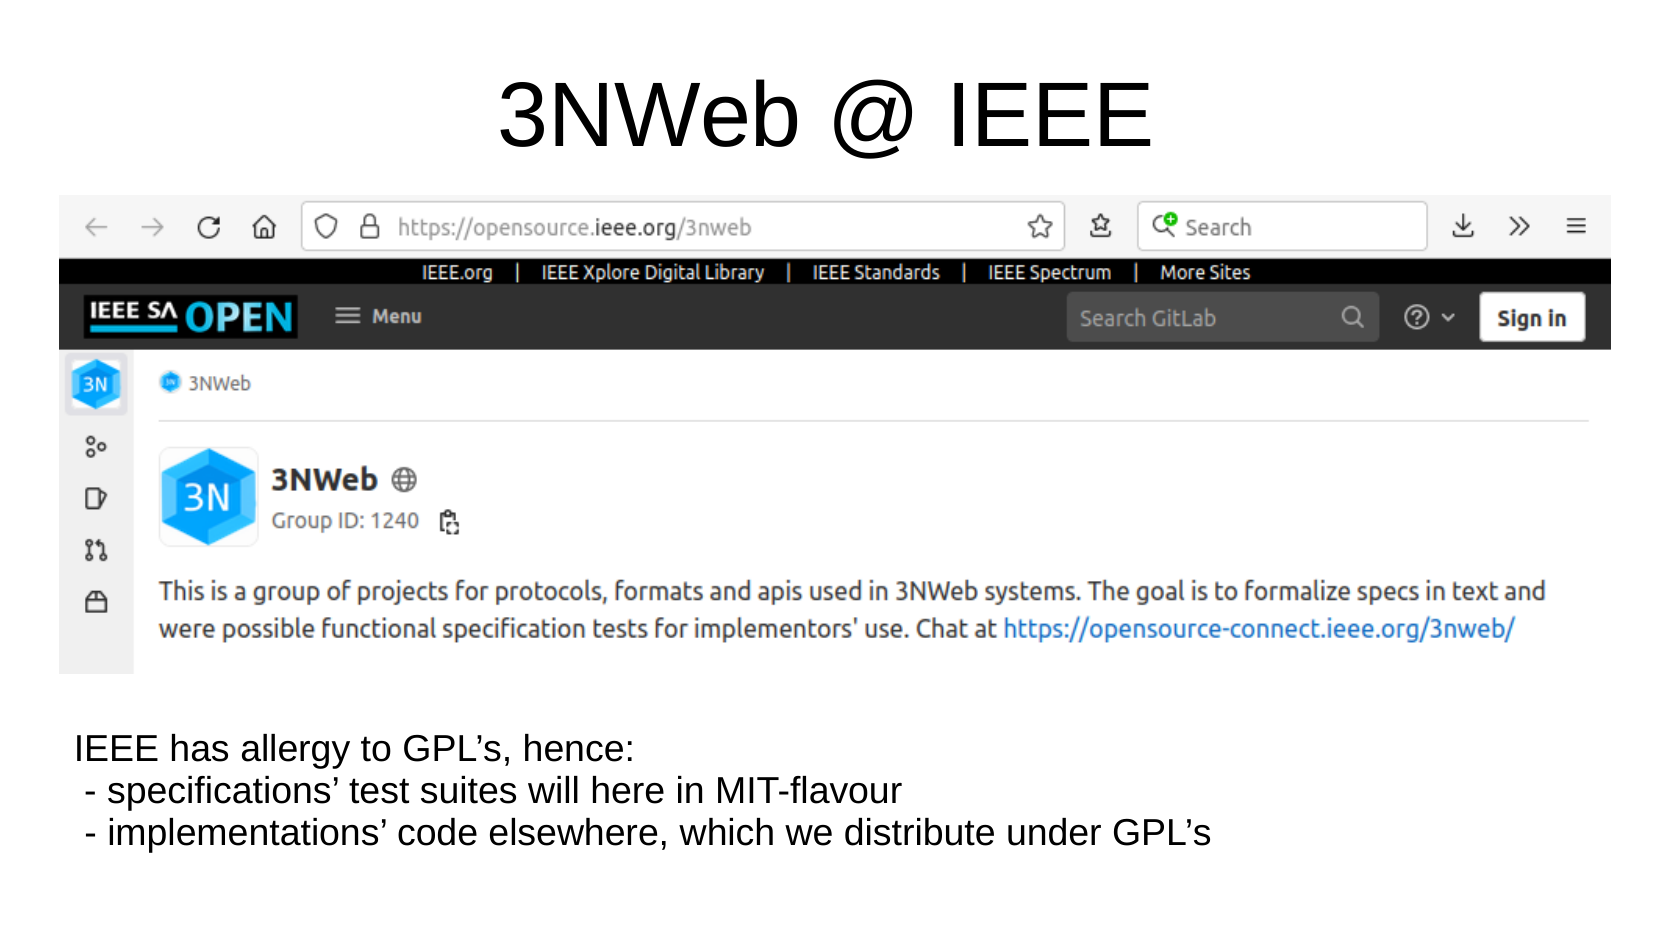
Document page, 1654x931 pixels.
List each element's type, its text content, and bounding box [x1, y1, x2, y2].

text_box IEEE has allergy to GPL’s, hence: - specifications’ test suites will here in MIT-flavour - implementations’ code elsewhere, which we distribute under GPL’s [59, 720, 1595, 862]
title 3NWeb @ IEEE [82, 37, 1571, 193]
picture [59, 195, 1611, 674]
